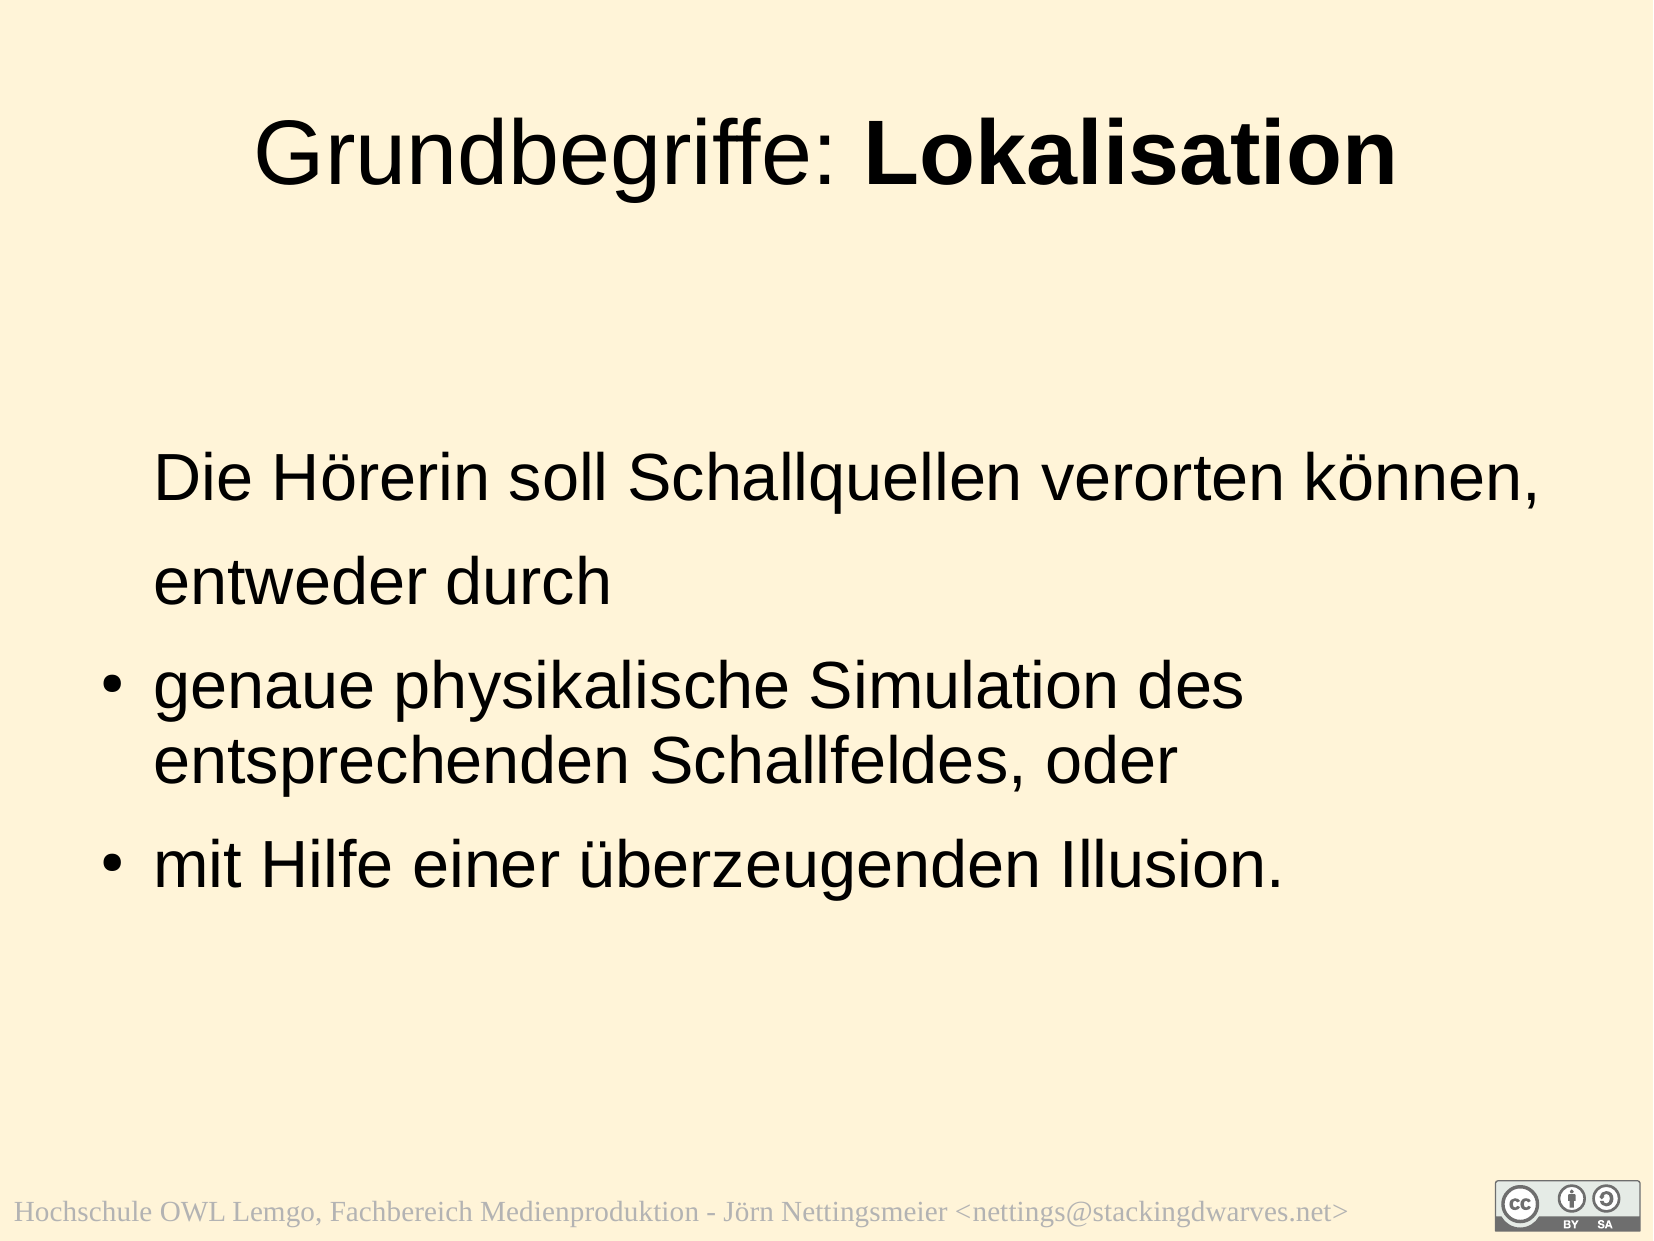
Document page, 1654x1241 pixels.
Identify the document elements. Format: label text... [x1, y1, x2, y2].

title Grundbegriffe: Lokalisation [82, 49, 1571, 257]
list Die Hörerin soll Schallquellen verorten können, entweder durch genaue physikalische Simulation des entsprechenden Schallfeldes, oder mit Hilfe einer überzeugenden Illusion. [82, 290, 1571, 1109]
